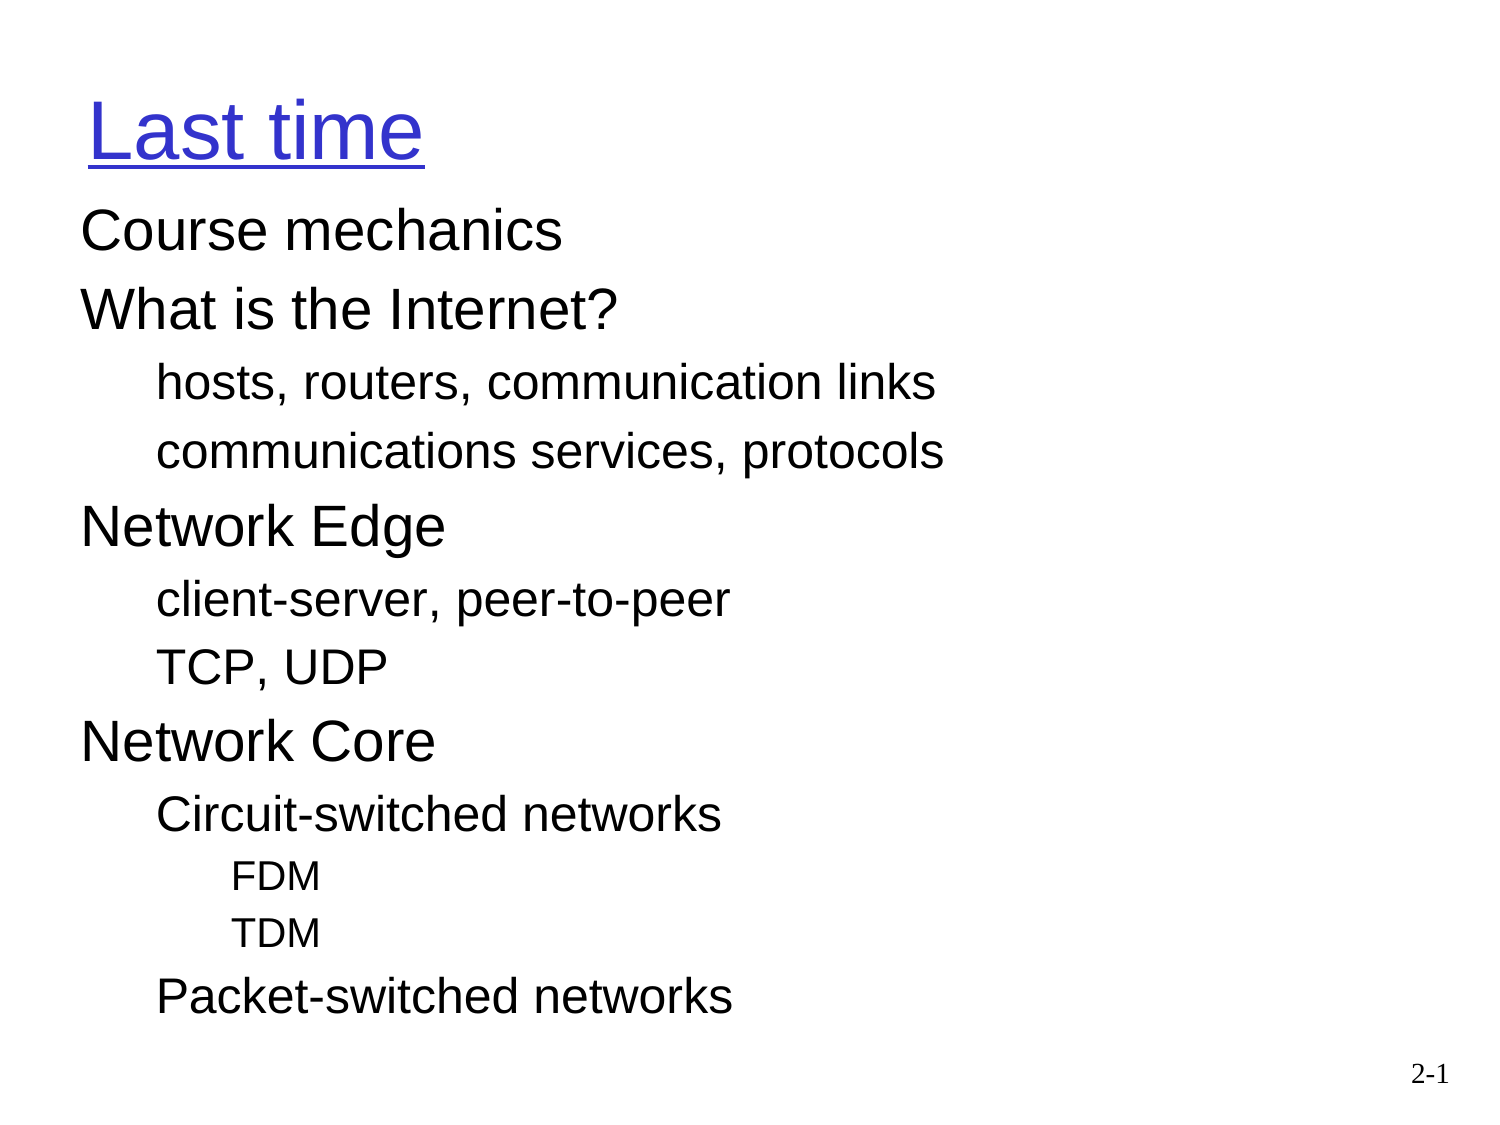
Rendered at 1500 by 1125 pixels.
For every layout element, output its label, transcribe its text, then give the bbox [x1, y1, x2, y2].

title Last time [87, 23, 1363, 239]
list Course mechanics What is the Internet? hosts, routers, communication links communications services, protocols Network Edge client-server, peer-to-peer TCP, UDP Network Core Circuit-switched networks FDM TDM Packet-switched networks [80, 197, 1356, 1025]
